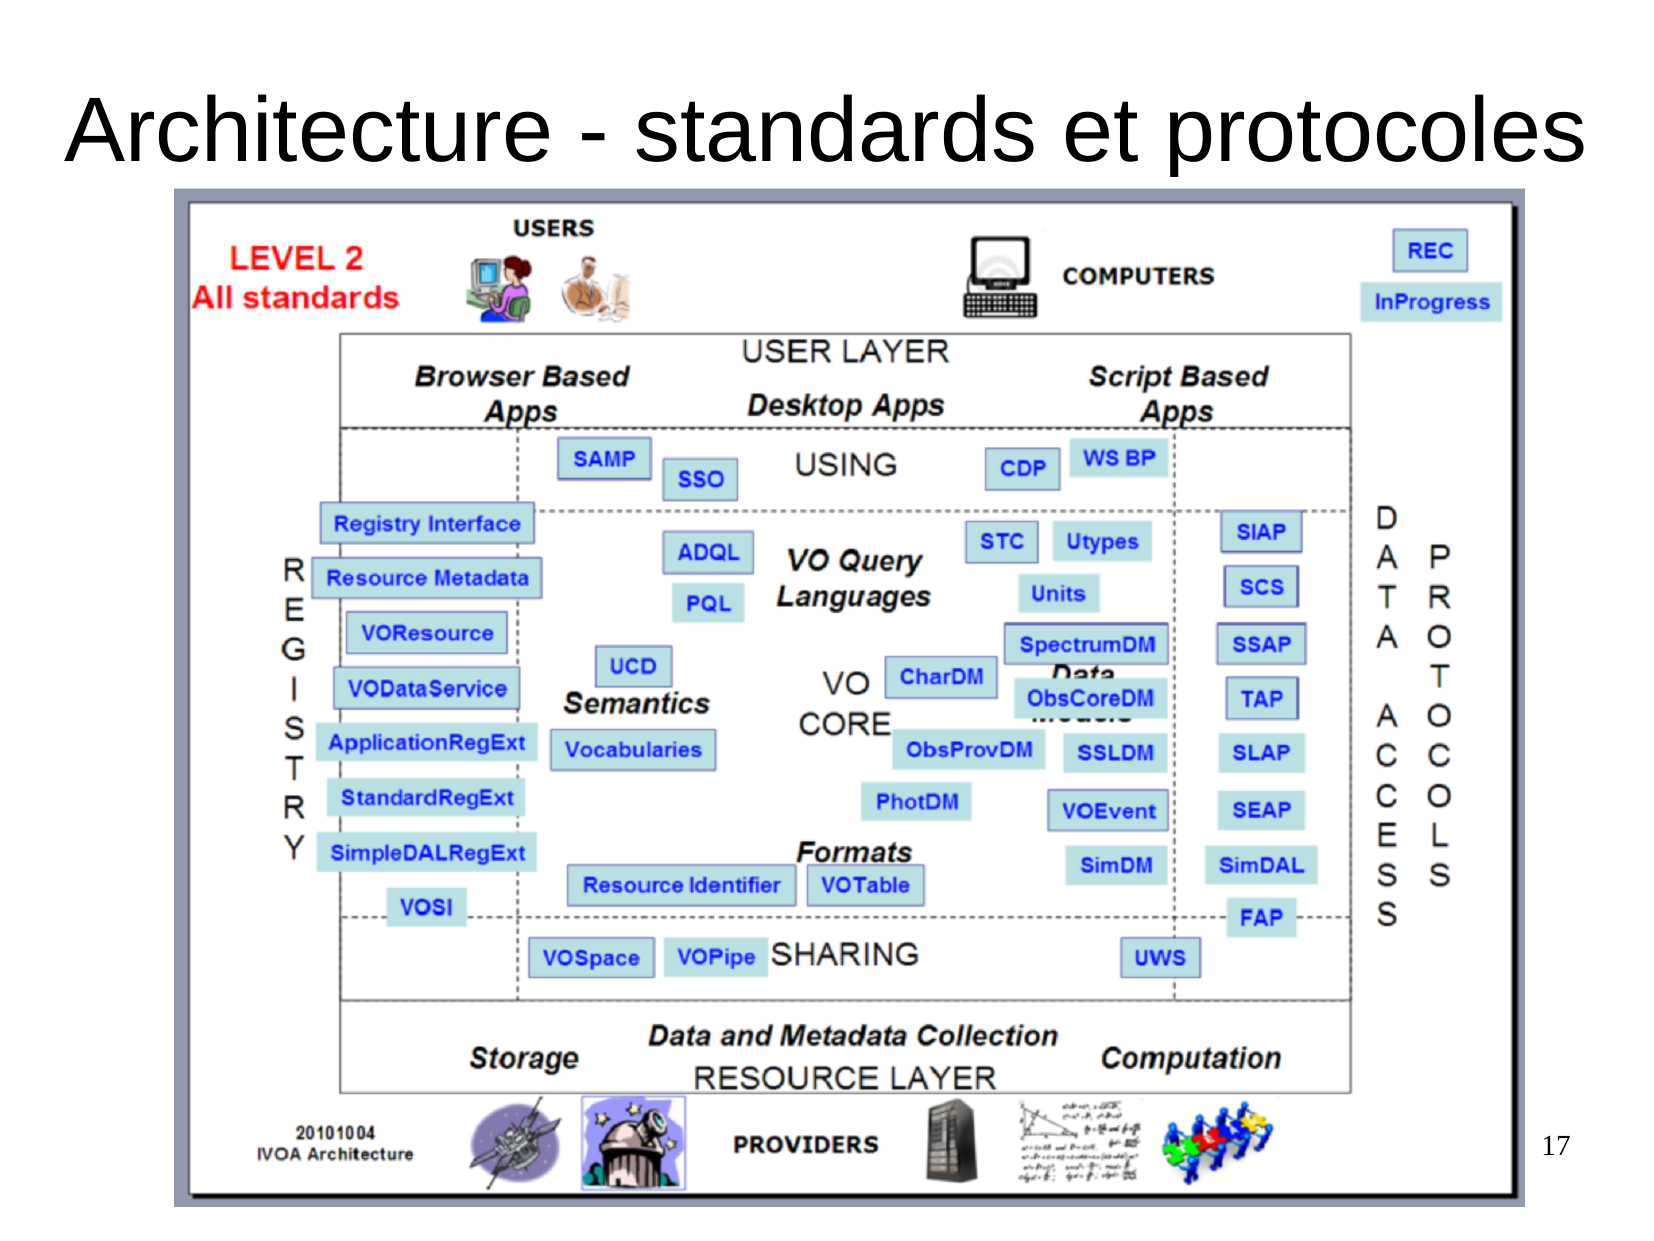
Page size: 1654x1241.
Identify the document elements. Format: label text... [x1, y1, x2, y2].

picture [164, 177, 1536, 1213]
title Architecture - standards et protocoles [35, 25, 1619, 233]
